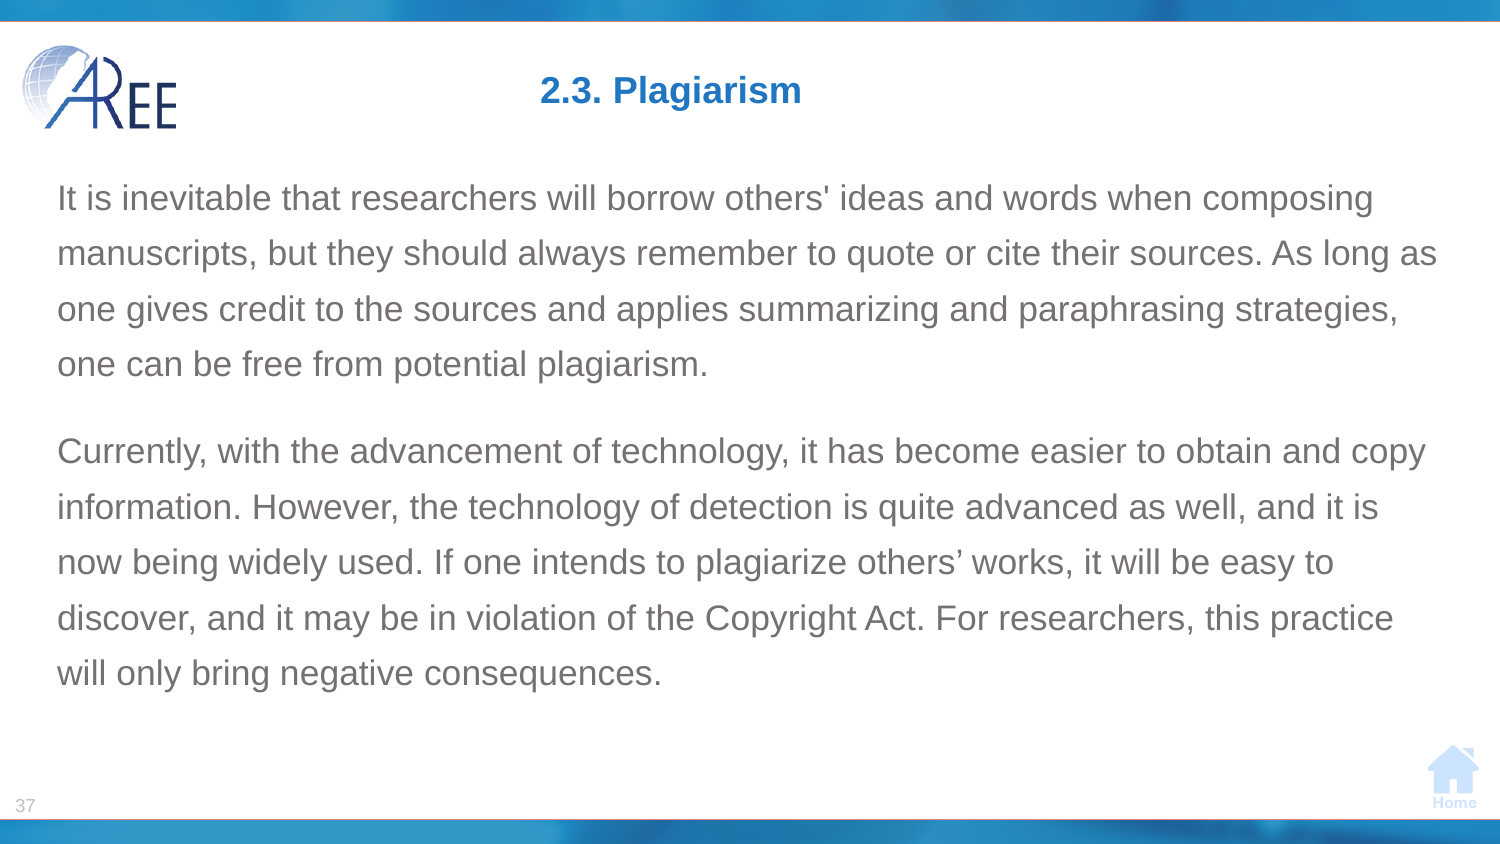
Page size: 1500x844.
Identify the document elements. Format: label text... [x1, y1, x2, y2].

text_box 37 [0, 782, 338, 827]
title 2.3. Plagiarism [525, 63, 1397, 154]
list It is inevitable that researchers will borrow others' ideas and words when composing manuscripts, but they should always remember to quote or cite their sources. As long as one gives credit to the sources and applies summarizing and paraphrasing strategies, one can be free from potential plagiarism. Currently, with the advancement of technology, it has become easier to obtain and copy information. However, the technology of detection is quite advanced as well, and it is now being widely used. If one intends to plagiarize others’ works, it will be easy to discover, and it may be in violation of the Copyright Act. For researchers, this practice will only bring negative consequences. [42, 154, 1465, 783]
